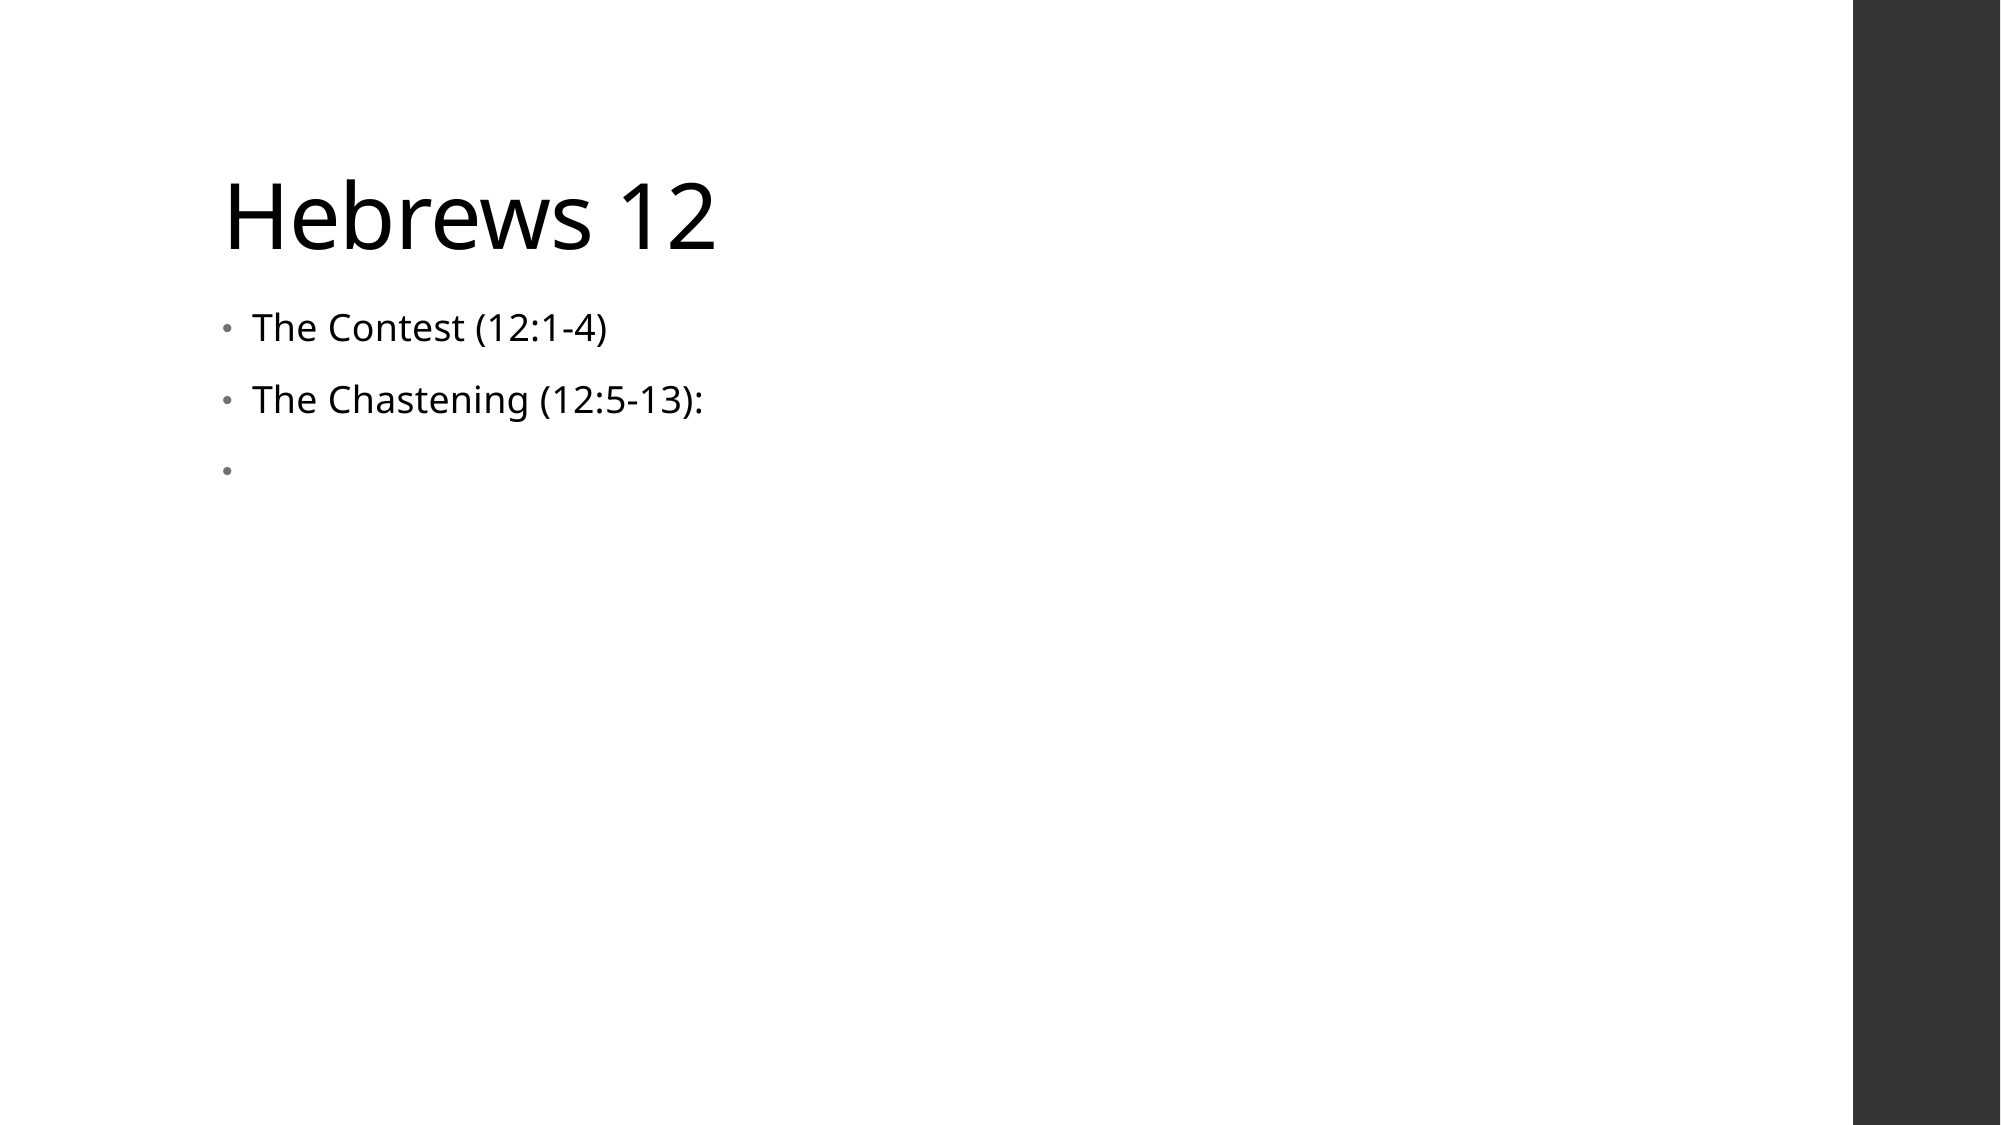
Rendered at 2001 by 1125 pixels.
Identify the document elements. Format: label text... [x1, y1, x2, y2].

title Hebrews 12 [206, 60, 1797, 278]
list The Contest (12:1-4) The Chastening (12:5-13): [206, 299, 1617, 1014]
